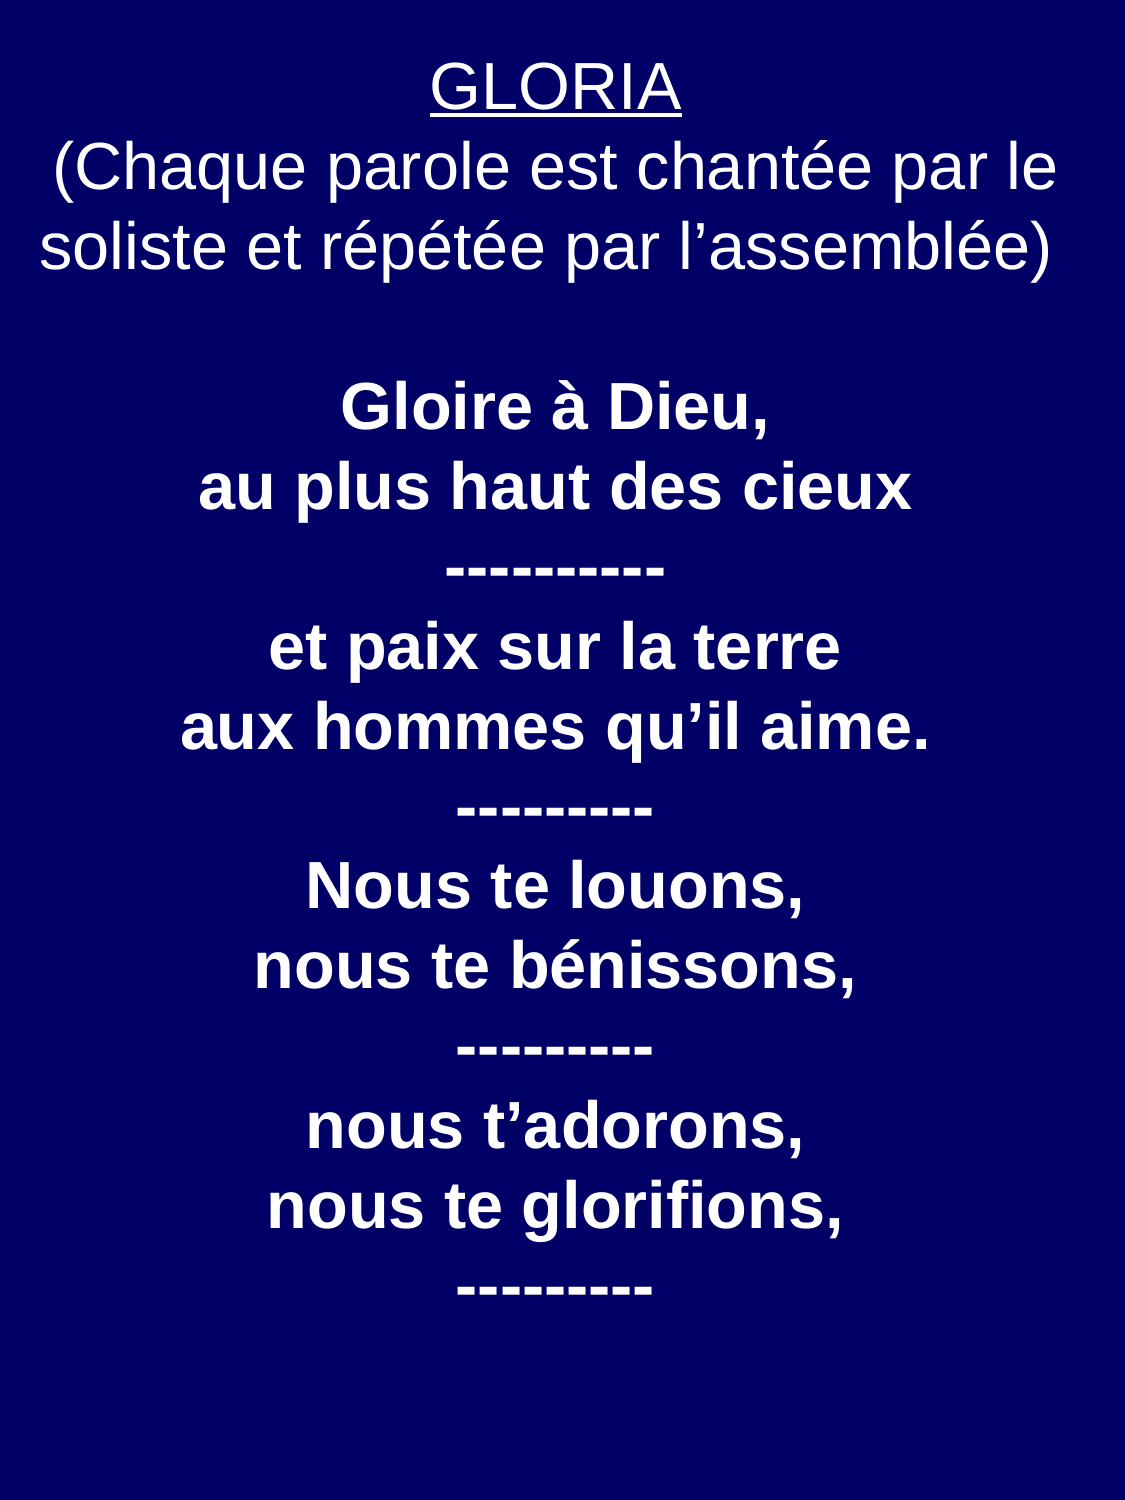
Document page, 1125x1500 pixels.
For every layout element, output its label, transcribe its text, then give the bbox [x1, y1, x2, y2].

text_box GLORIA (Chaque parole est chantée par le soliste et répétée par l’assemblée) Gloire à Dieu, au plus haut des cieux ---------- et paix sur la terre aux hommes qu’il aime. --------- Nous te louons, nous te bénissons, --------- nous t’adorons, nous te glorifions, --------- [0, 35, 1125, 1477]
